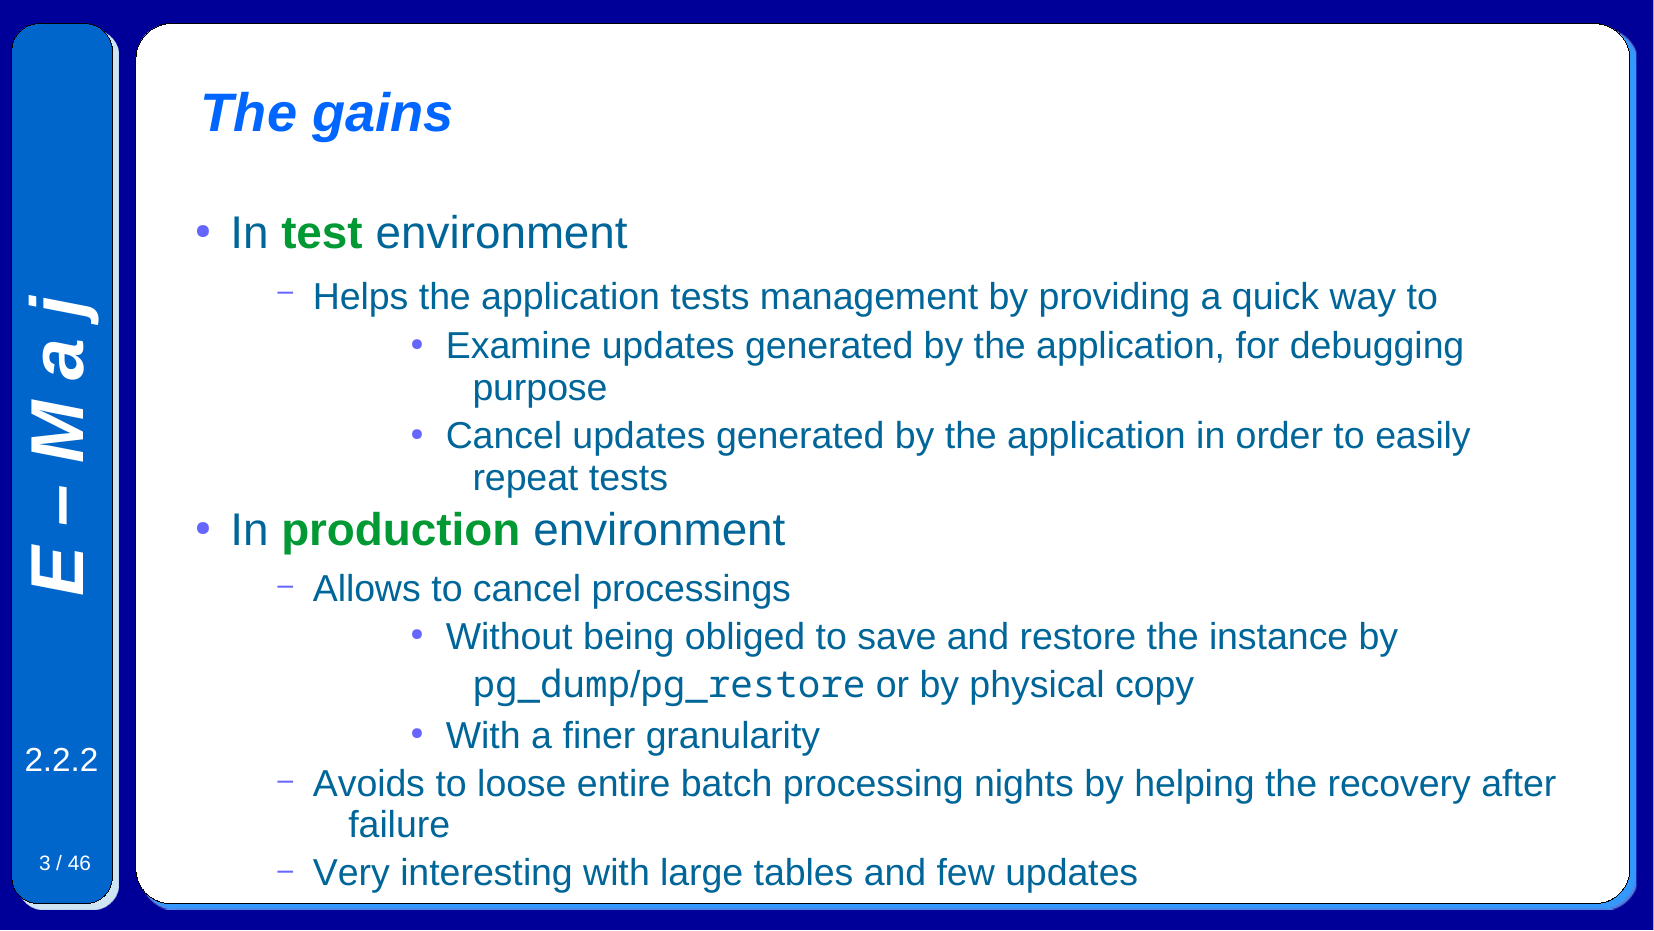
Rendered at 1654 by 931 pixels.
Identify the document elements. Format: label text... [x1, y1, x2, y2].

title The gains [200, 34, 1575, 191]
list In test environment Helps the application tests management by providing a quick way to Examine updates generated by the application, for debugging purpose Cancel updates generated by the application in order to easily repeat tests In production environment Allows to cancel processings Without being obliged to save and restore the instance by pg_dump/pg_restore or by physical copy With a finer granularity Avoids to loose entire batch processing nights by helping the recovery after failure Very interesting with large tables and few updates [177, 206, 1587, 889]
